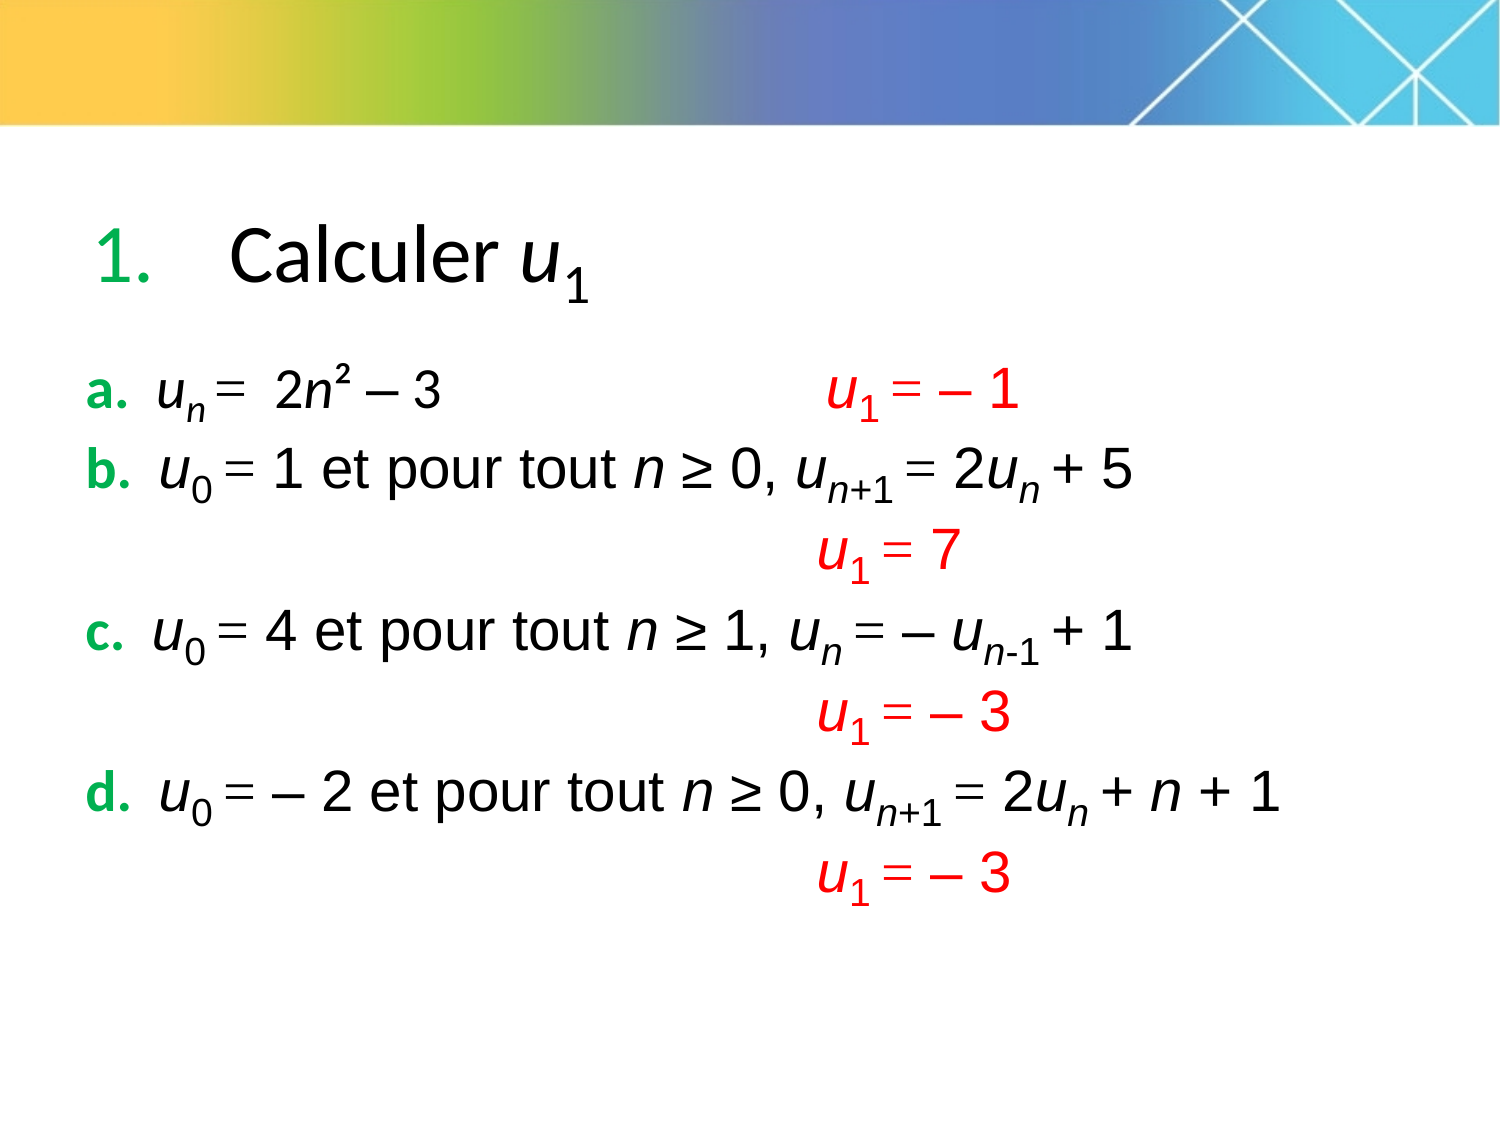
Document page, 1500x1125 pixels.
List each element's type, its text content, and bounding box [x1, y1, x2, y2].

title Calculer u1 [76, 164, 1500, 351]
text_box a. un = 2n² – 3 u1 = – 1 b. u0 = 1 et pour tout n ≥ 0, un+1 = 2un + 5 u1 = 7 c. u0 = 4 et pour tout n ≥ 1, un = – un-1 + 1 u1 = – 3 d. u0 = – 2 et pour tout n ≥ 0, un+1 = 2un + n + 1 u1 = – 3 [70, 342, 1465, 1003]
picture [0, 0, 1500, 127]
